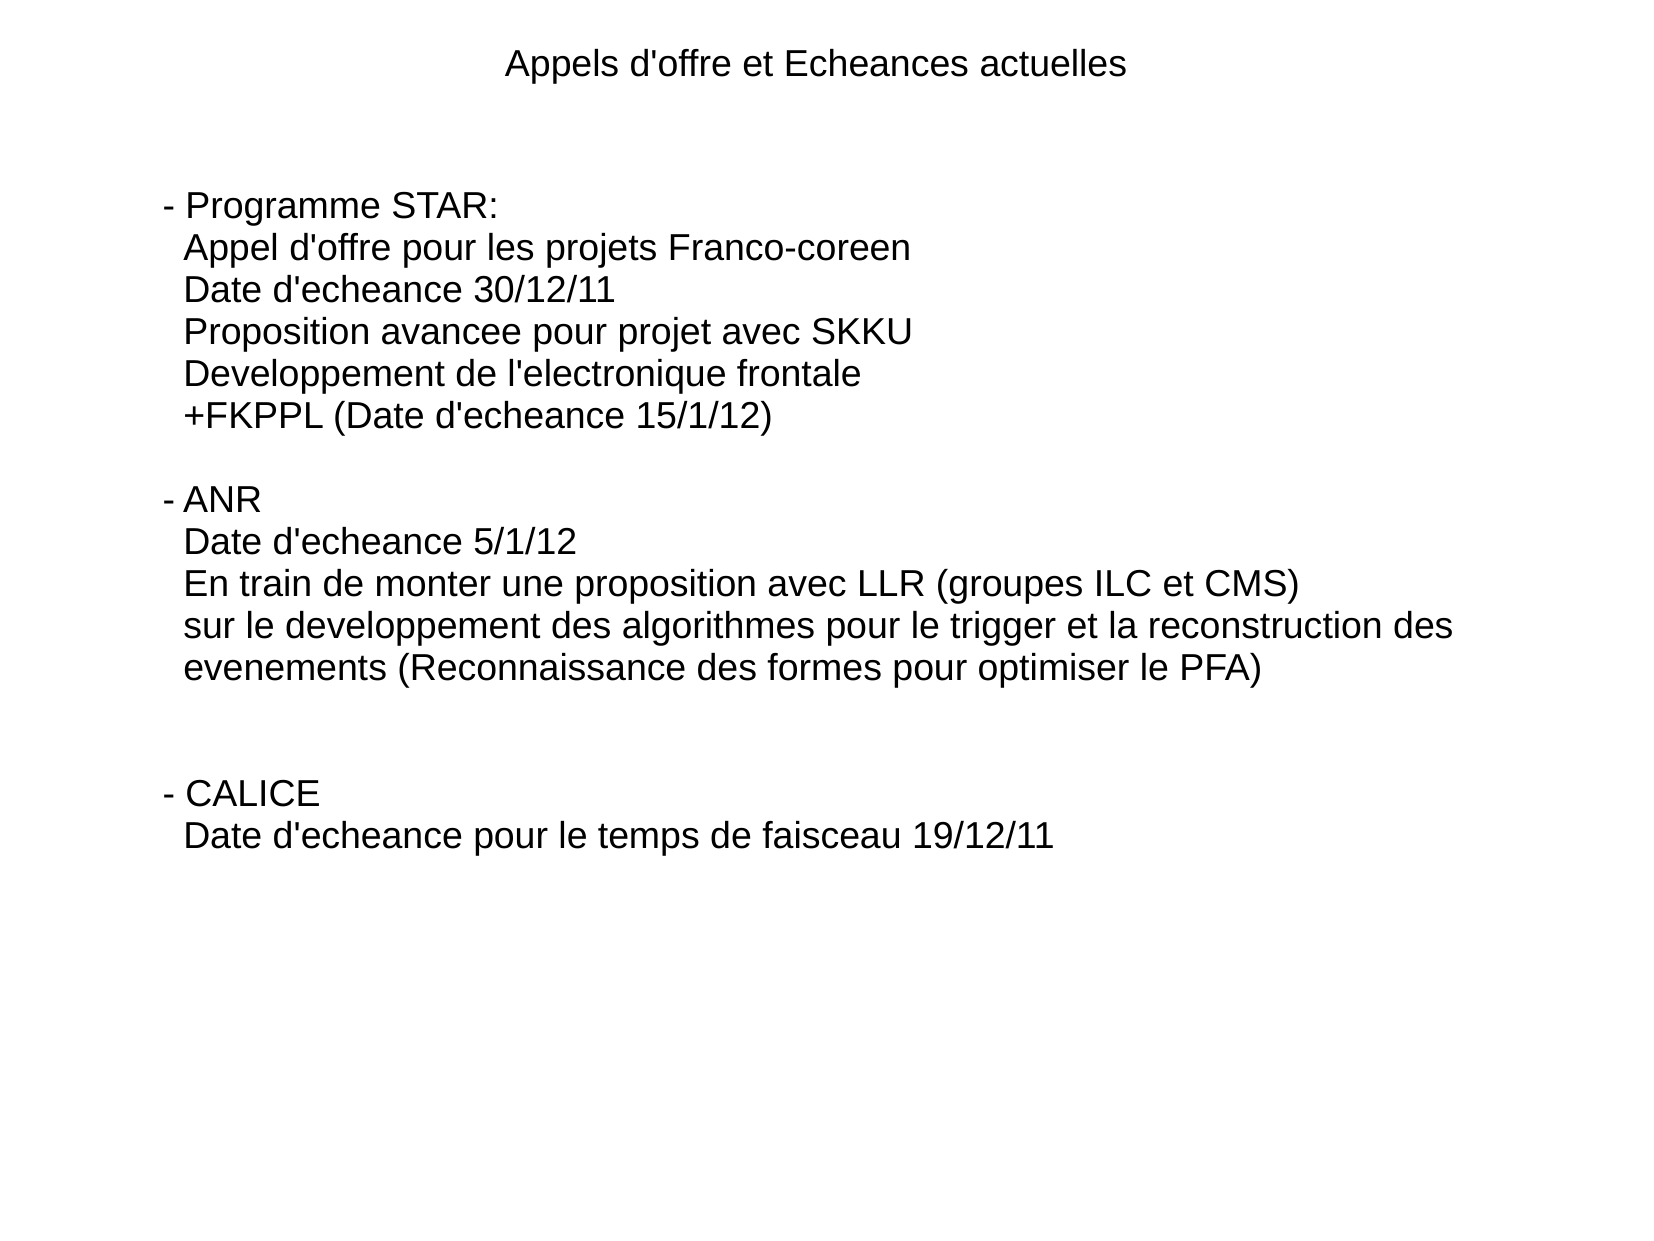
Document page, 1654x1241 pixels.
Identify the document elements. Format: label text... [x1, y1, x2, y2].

text_box - Programme STAR: Appel d'offre pour les projets Franco-coreen Date d'echeance 30/12/11 Proposition avancee pour projet avec SKKU Developpement de l'electronique frontale +FKPPL (Date d'echeance 15/1/12) - ANR Date d'echeance 5/1/12 En train de monter une proposition avec LLR (groupes ILC et CMS) sur le developpement des algorithmes pour le trigger et la reconstruction des evenements (Reconnaissance des formes pour optimiser le PFA) - CALICE Date d'echeance pour le temps de faisceau 19/12/11 [147, 177, 1472, 906]
text_box Appels d'offre et Echeances actuelles [490, 35, 1154, 93]
